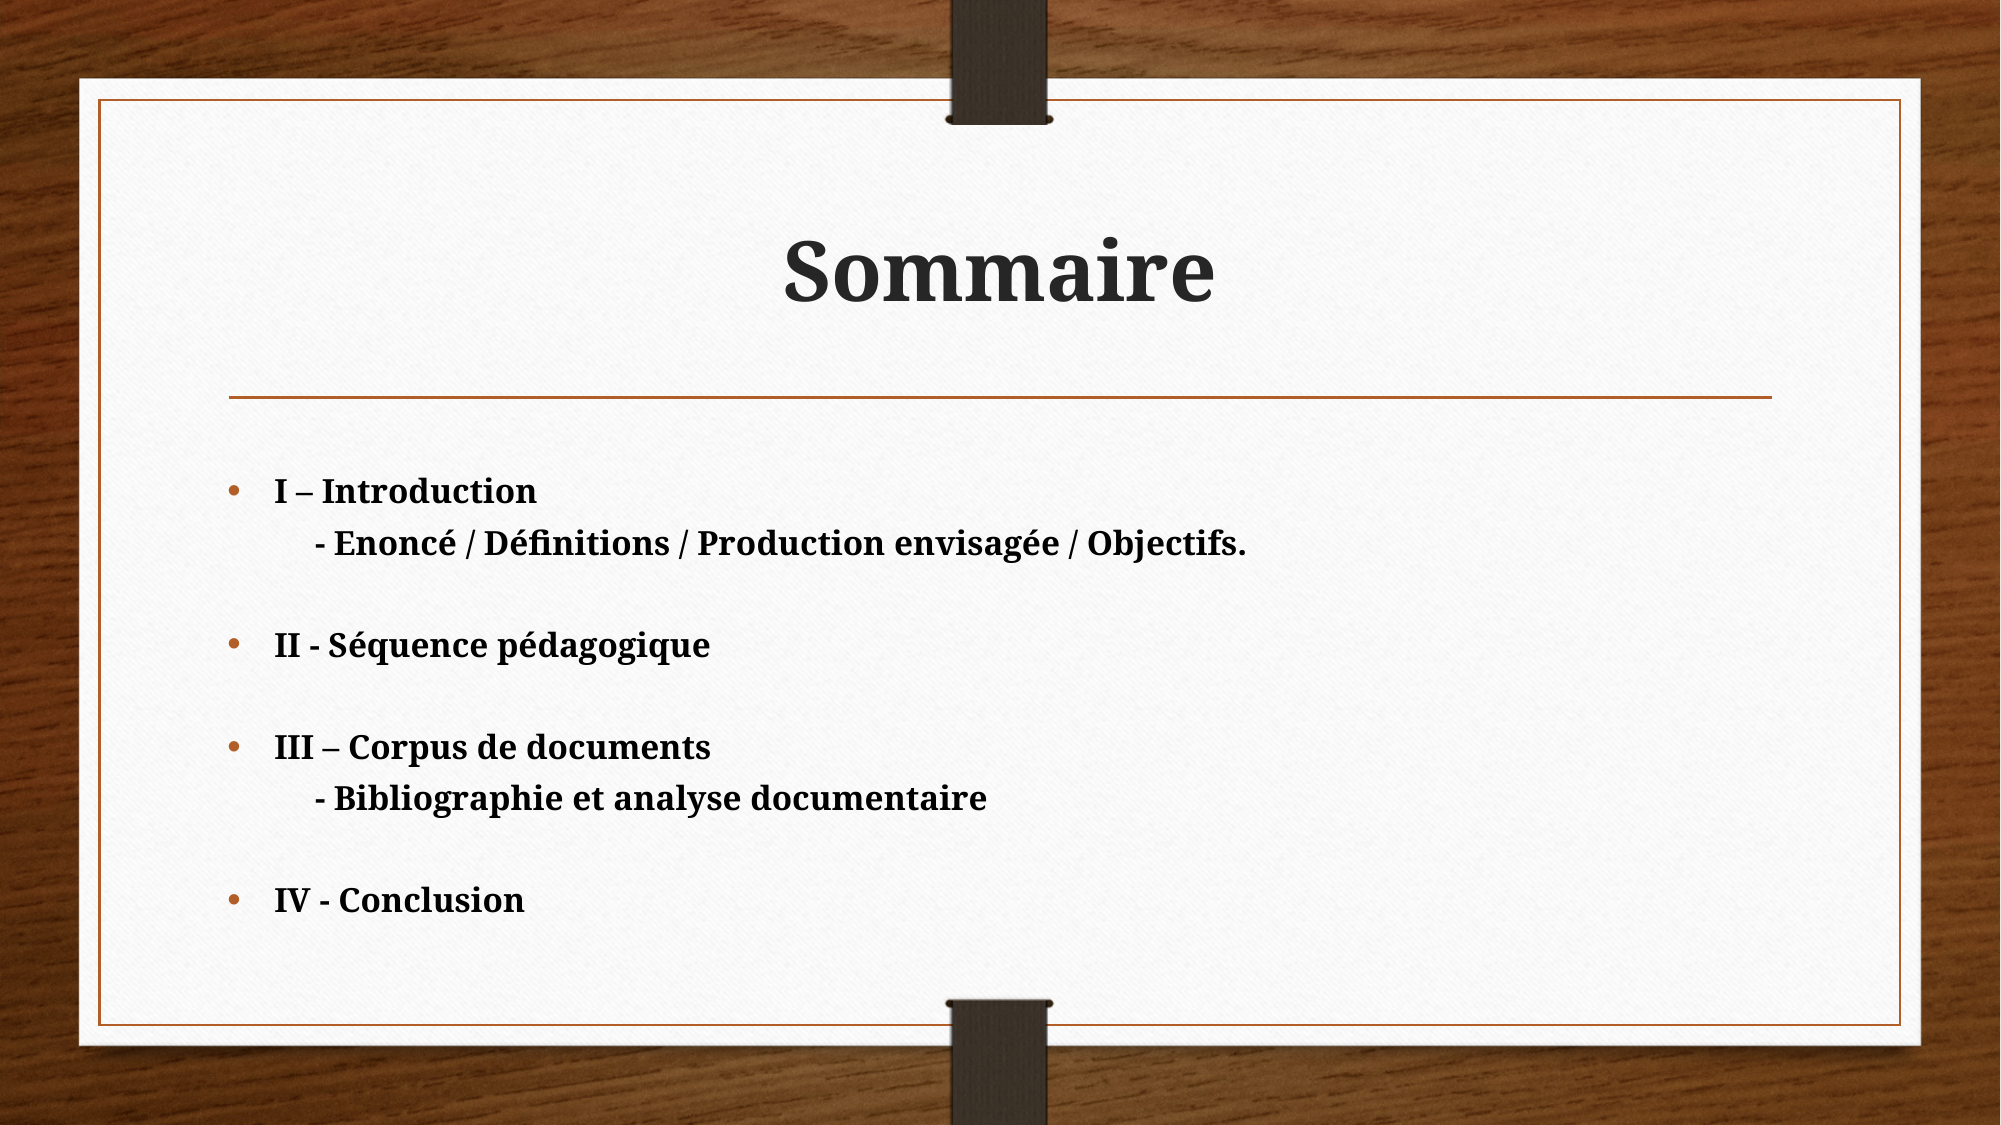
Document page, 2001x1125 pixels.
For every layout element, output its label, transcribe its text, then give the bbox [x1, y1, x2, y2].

title Sommaire [212, 161, 1788, 376]
list I – Introduction - Enoncé / Définitions / Production envisagée / Objectifs. II - Séquence pédagogique III – Corpus de documents - Bibliographie et analyse documentaire IV - Conclusion [212, 419, 1788, 964]
